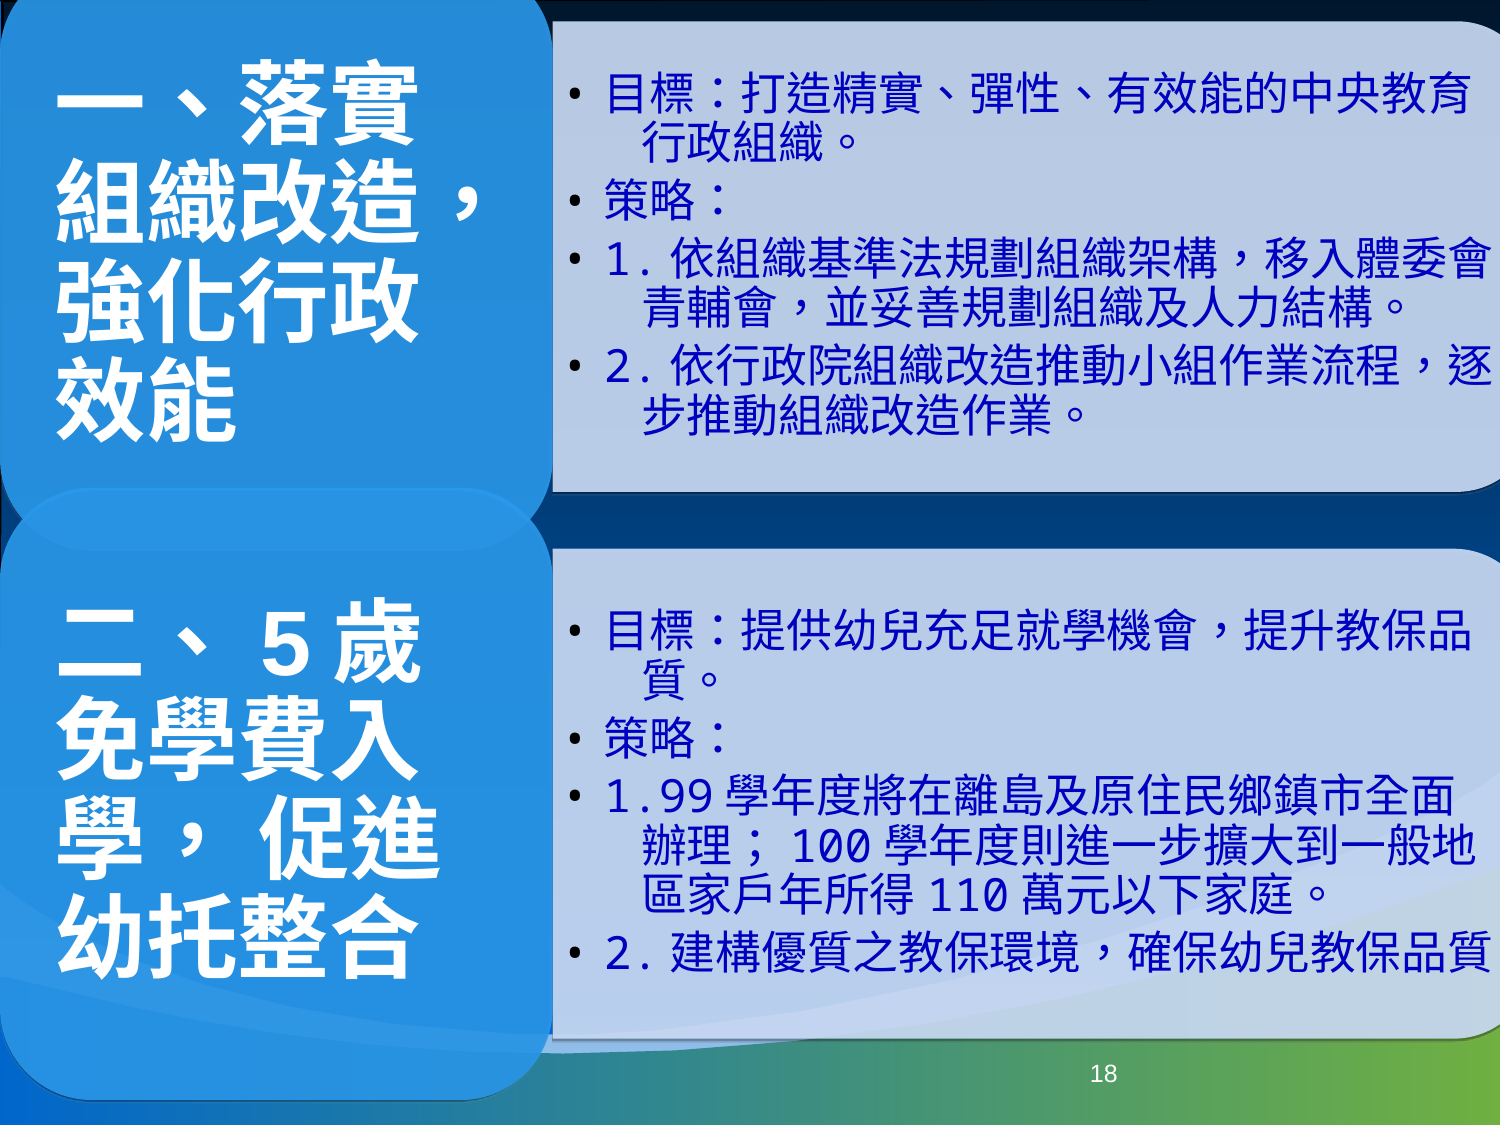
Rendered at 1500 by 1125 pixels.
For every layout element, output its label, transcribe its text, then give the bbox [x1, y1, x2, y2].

text_box 一、落實組織改造，強化行政效能 [0, 0, 553, 519]
text_box 目標：提供幼兒充足就學機會，提升教保品質。 策略： 1.99學年度將在離島及原住民鄉鎮市全面辦理；100學年度則進一步擴大到一般地區家戶年所得110萬元以下家庭。 2.建構優質之教保環境，確保幼兒教保品質。 [552, 548, 1500, 1039]
text_box 目標：打造精實、彈性、有效能的中央教育行政組織。 策略： 1.依組織基準法規劃組織架構，移入體委會、青輔會，並妥善規劃組織及人力結構。 2.依行政院組織改造推動小組作業流程，逐步推動組織改造作業。 [552, 21, 1500, 492]
text_box 18 [1074, 1042, 1426, 1103]
text_box 二、5歲免學費入學， 促進幼托整合 [0, 487, 553, 1101]
